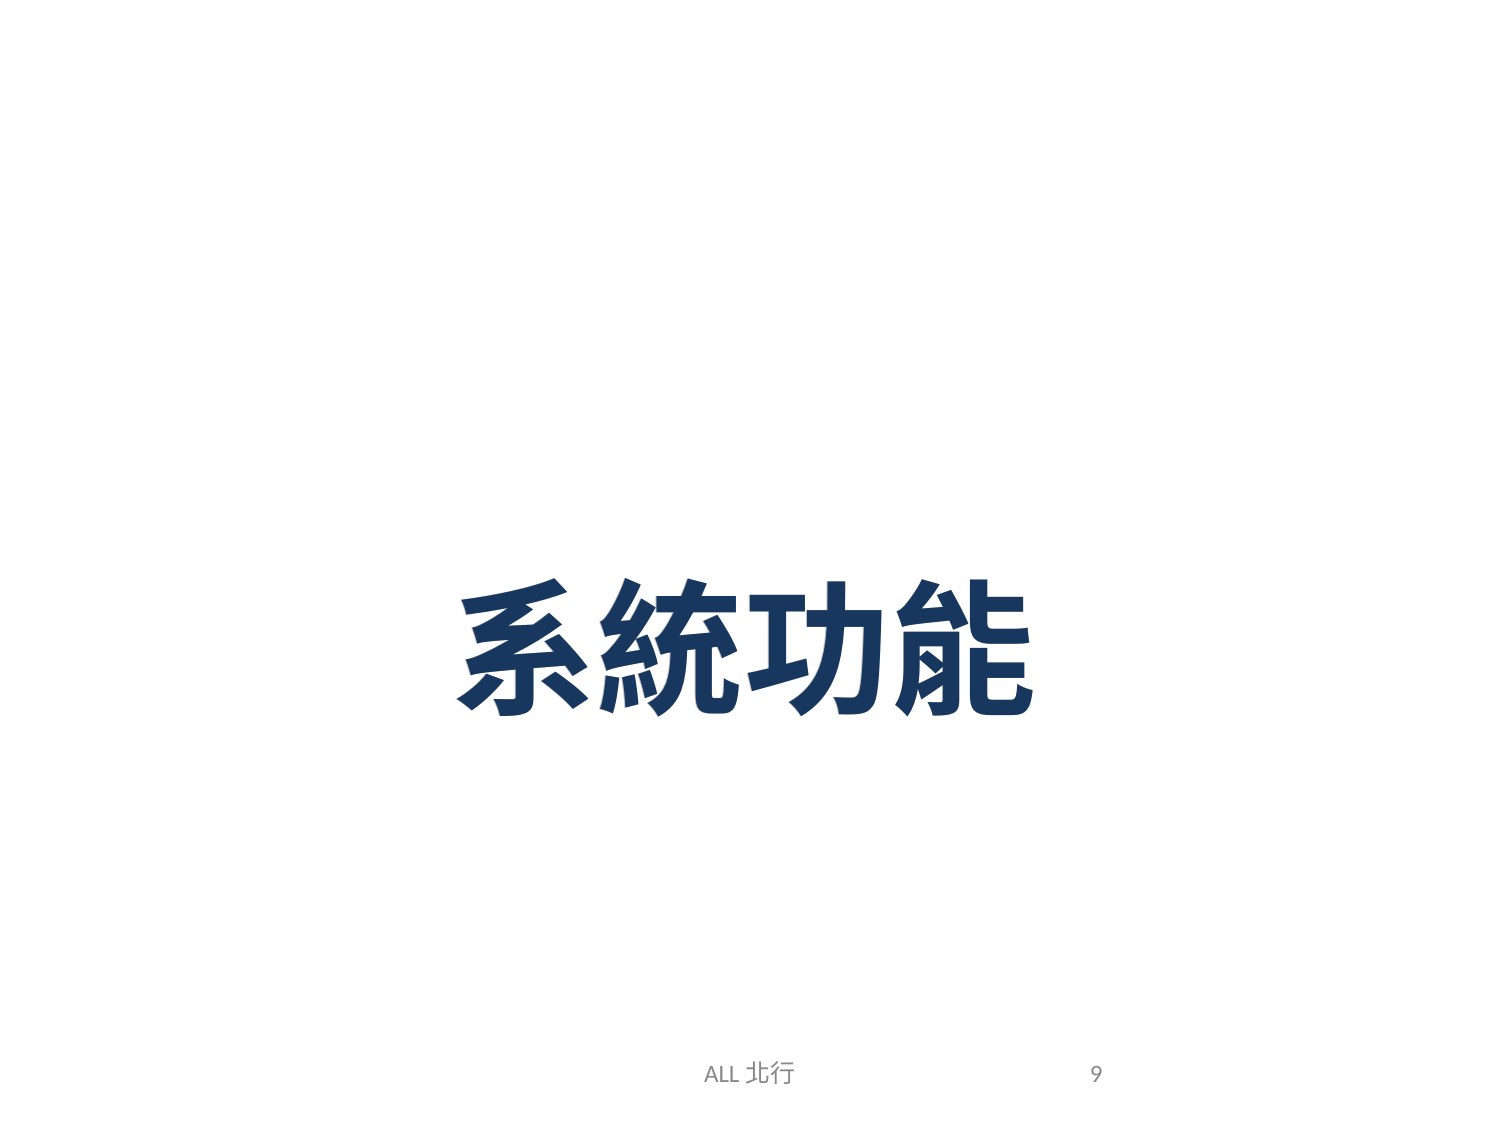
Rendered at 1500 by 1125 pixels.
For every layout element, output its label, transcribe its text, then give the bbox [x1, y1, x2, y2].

text_box ALL北行 [512, 1042, 988, 1103]
text_box 9 [1074, 1042, 1426, 1103]
text_box 系統功能 [53, 551, 1435, 741]
